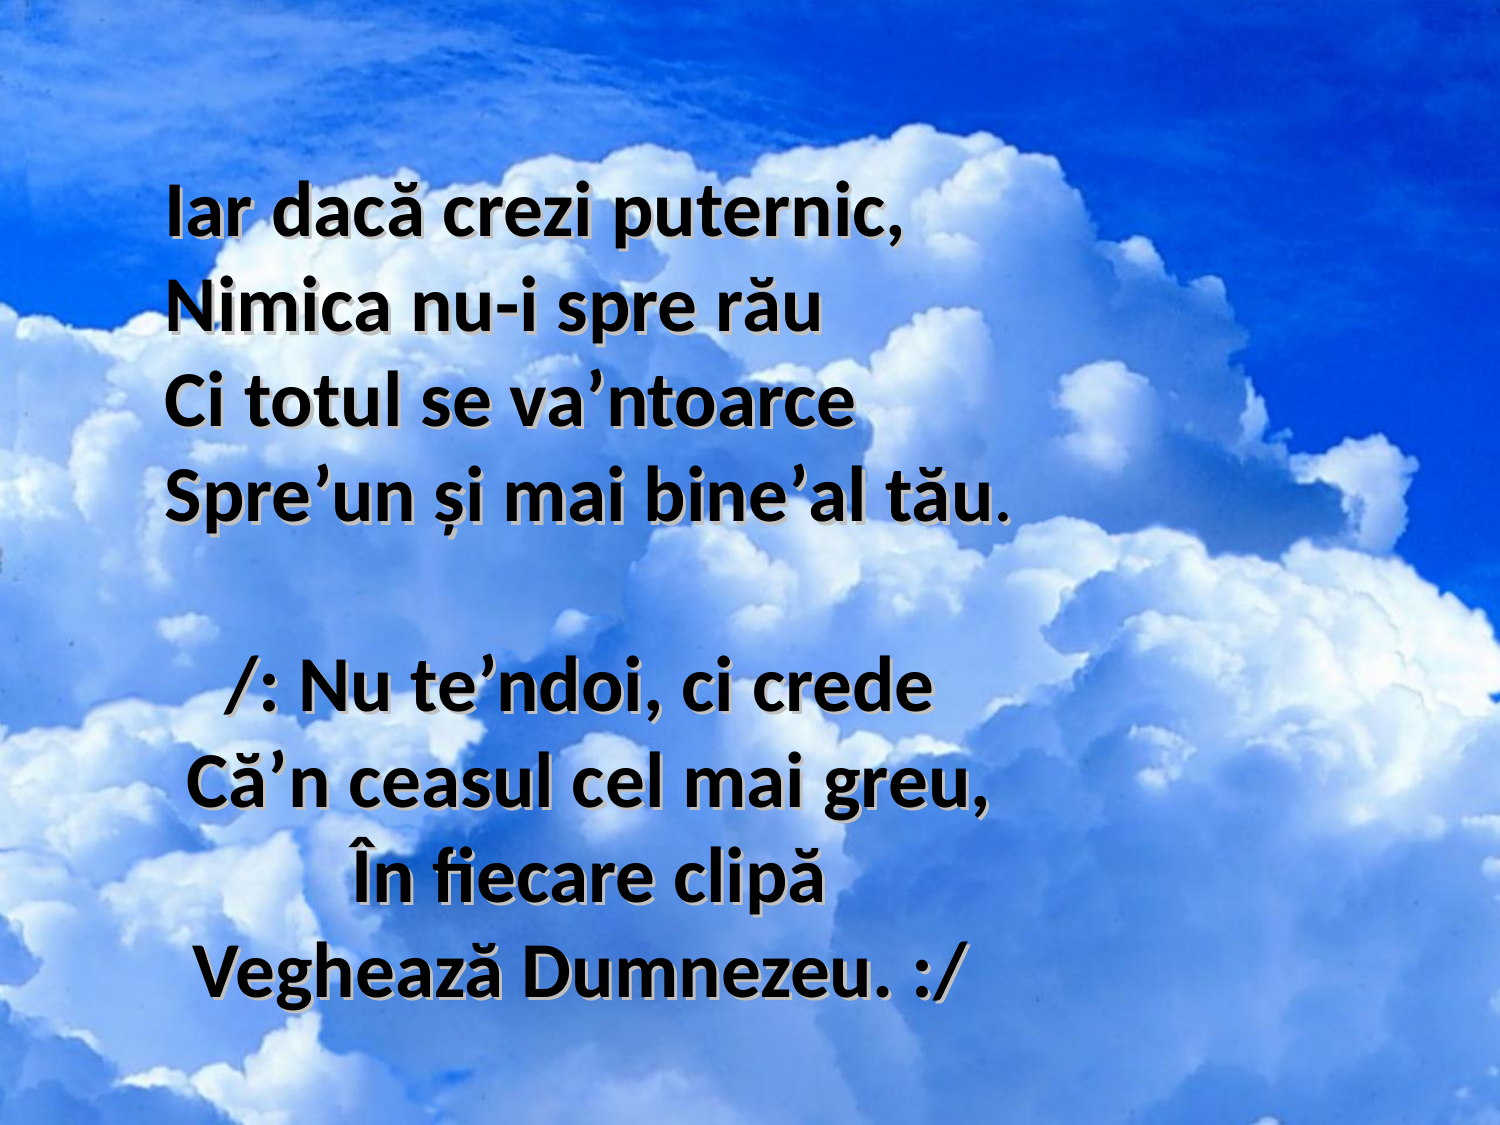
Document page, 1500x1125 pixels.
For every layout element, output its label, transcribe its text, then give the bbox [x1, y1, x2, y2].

picture [0, 0, 1500, 1125]
text_box Iar dacă crezi puternic, Nimica nu-i spre rău Ci totul se va’ntoarce Spre’un și mai bine’al tău. /: Nu te’ndoi, ci crede Că’n ceasul cel mai greu, În fiecare clipă Veghează Dumnezeu. :/ [150, 149, 1413, 1125]
